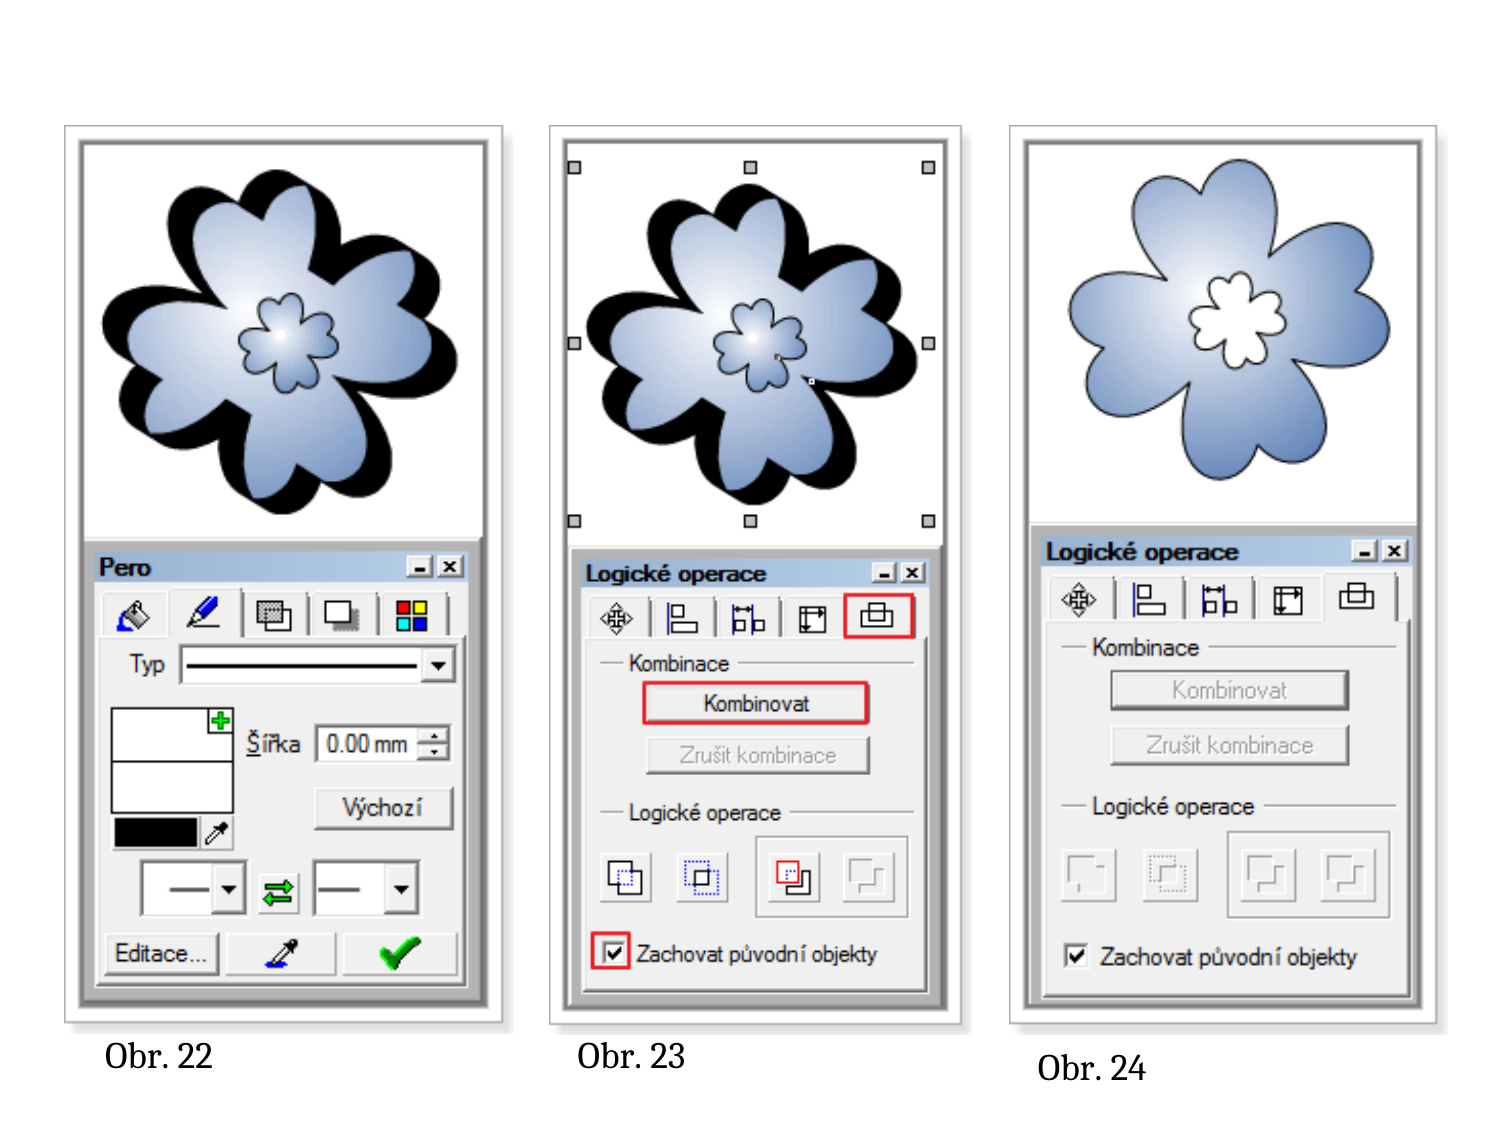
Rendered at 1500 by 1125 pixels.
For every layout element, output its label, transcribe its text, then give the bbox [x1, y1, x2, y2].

text_box Obr. 24 [1023, 1034, 1162, 1096]
text_box Obr. 23 [562, 1023, 701, 1084]
picture [64, 125, 514, 1034]
picture [1009, 125, 1448, 1035]
text_box Obr. 22 [90, 1023, 229, 1084]
picture [549, 125, 972, 1035]
